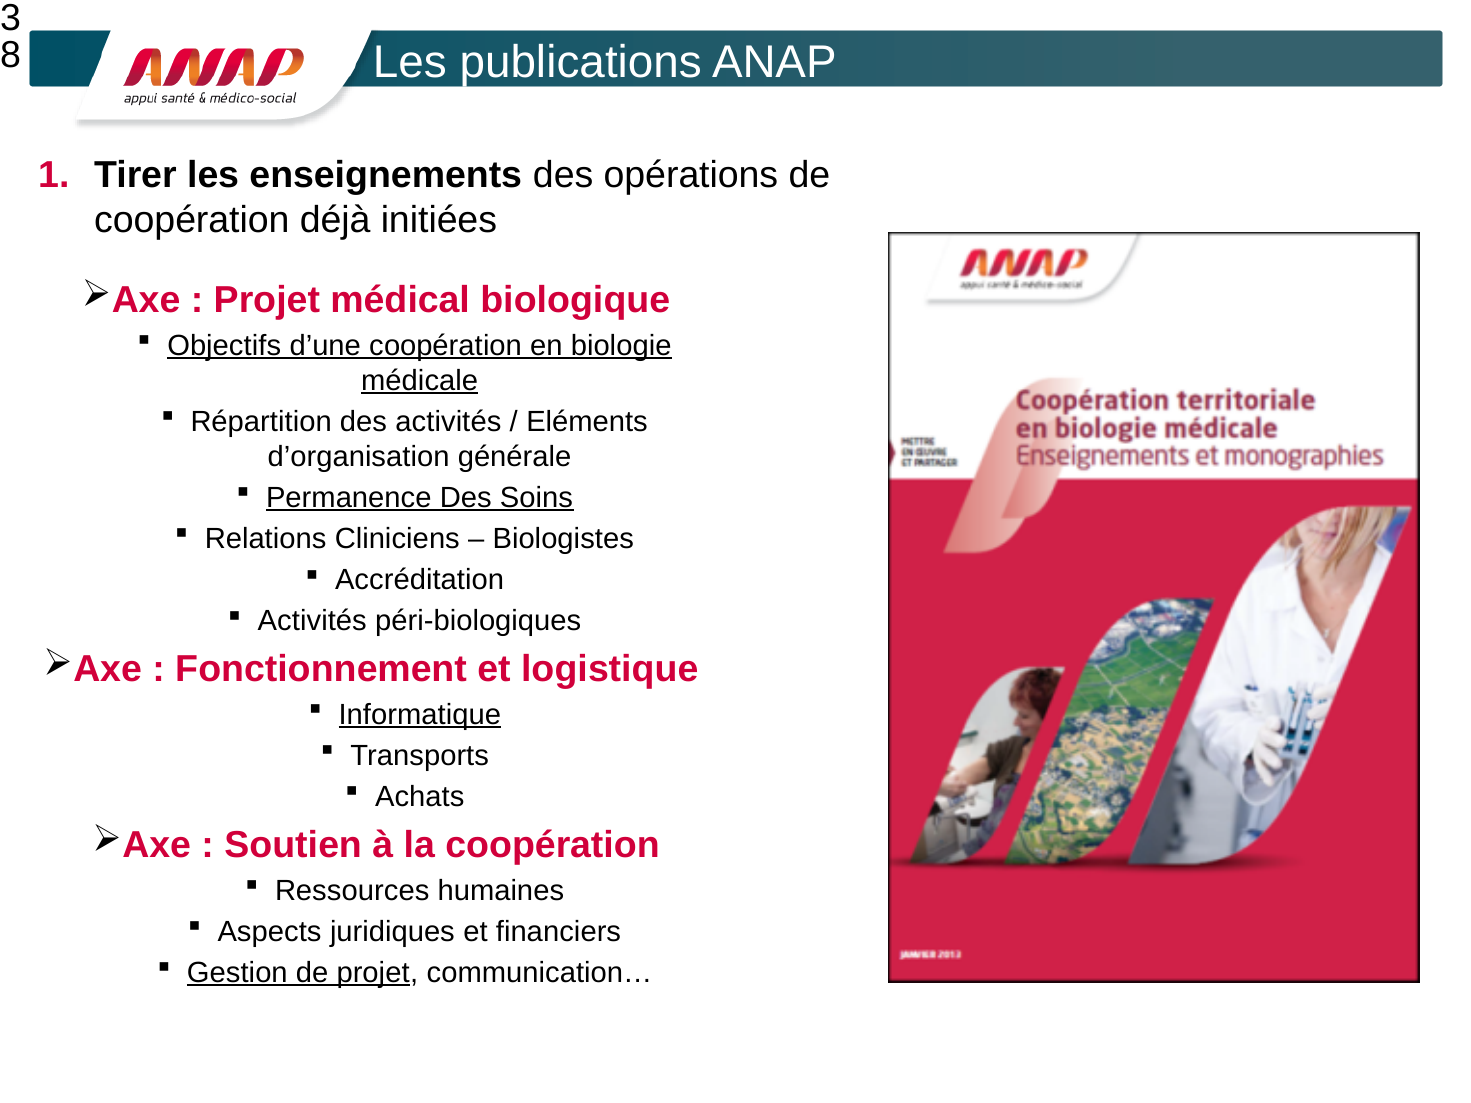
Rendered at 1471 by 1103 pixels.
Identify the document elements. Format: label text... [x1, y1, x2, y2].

picture [0, 0, 1471, 155]
text_box Axe : Projet médical biologique Objectifs d’une coopération en biologie médicale Répartition des activités / Eléments d’organisation générale Permanence Des Soins Relations Cliniciens – Biologistes Accréditation Activités péri-biologiques Axe : Fonctionnement et logistique Informatique Transports Achats Axe : Soutien à la coopération Ressources humaines Aspects juridiques et financiers Gestion de projet, communication… [17, 267, 735, 1101]
title Les publications ANAP [372, 31, 1442, 216]
picture [888, 232, 1420, 983]
list Tirer les enseignements des opérations de coopération déjà initiées [38, 150, 1054, 351]
